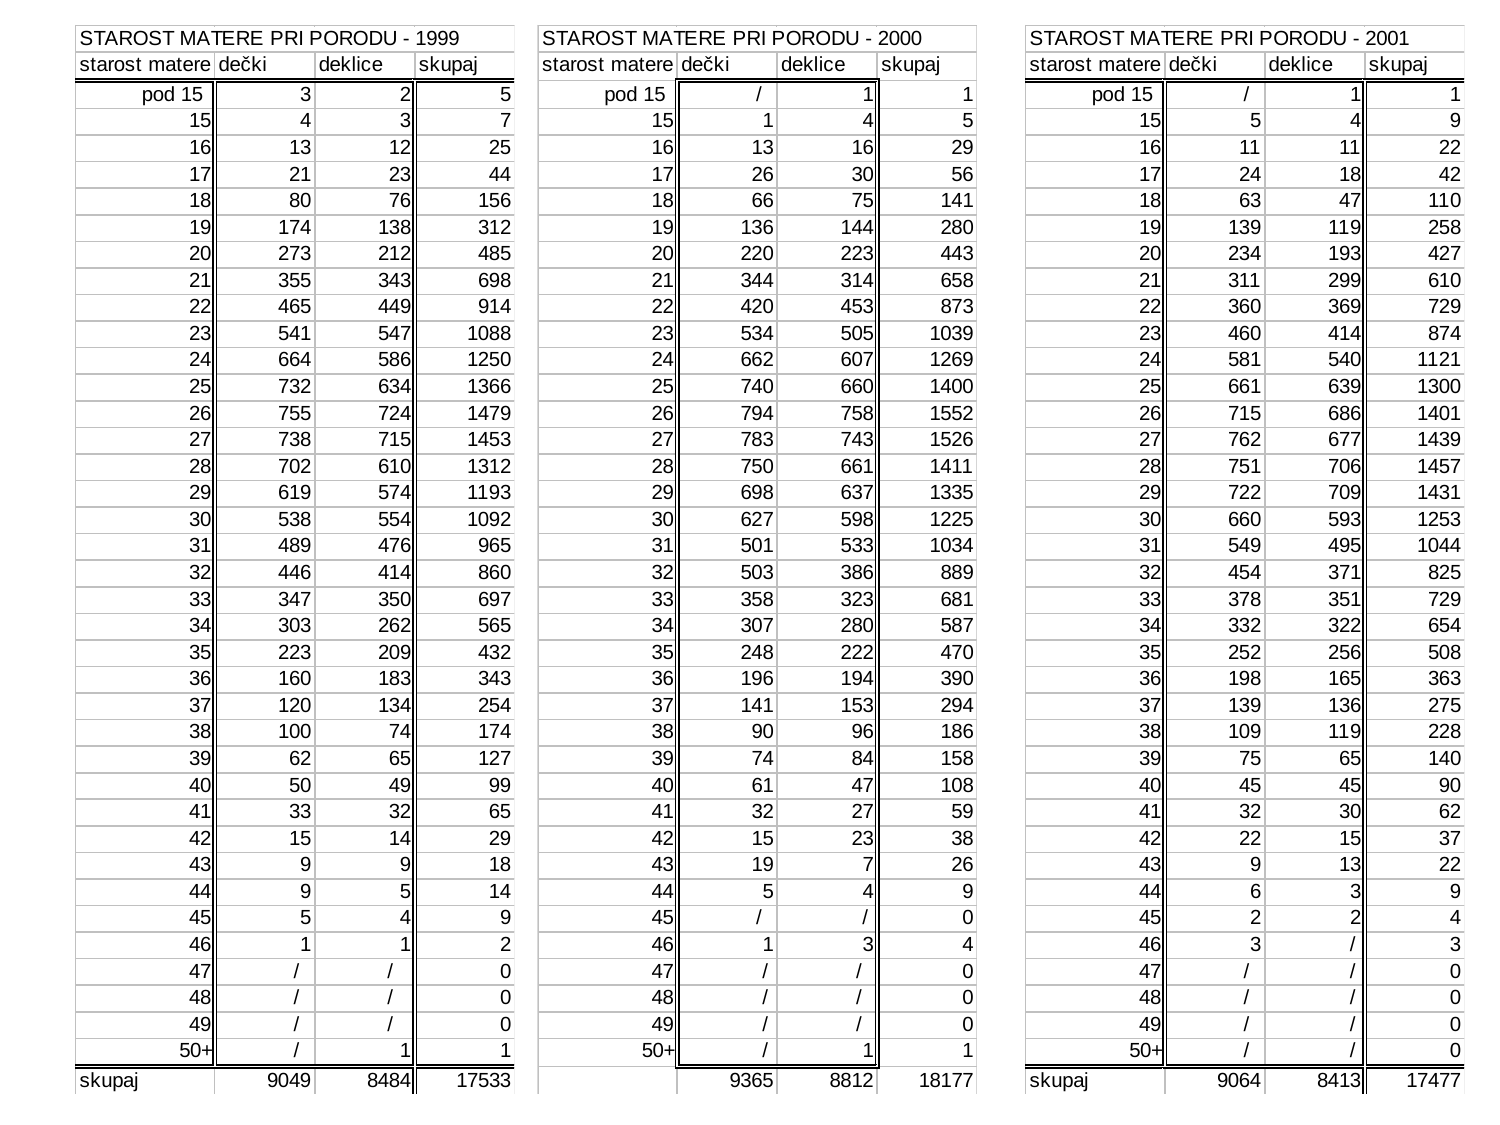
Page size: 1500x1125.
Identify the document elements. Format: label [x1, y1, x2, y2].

chart [537, 24, 979, 1096]
chart [1025, 24, 1466, 1096]
chart [75, 24, 516, 1096]
